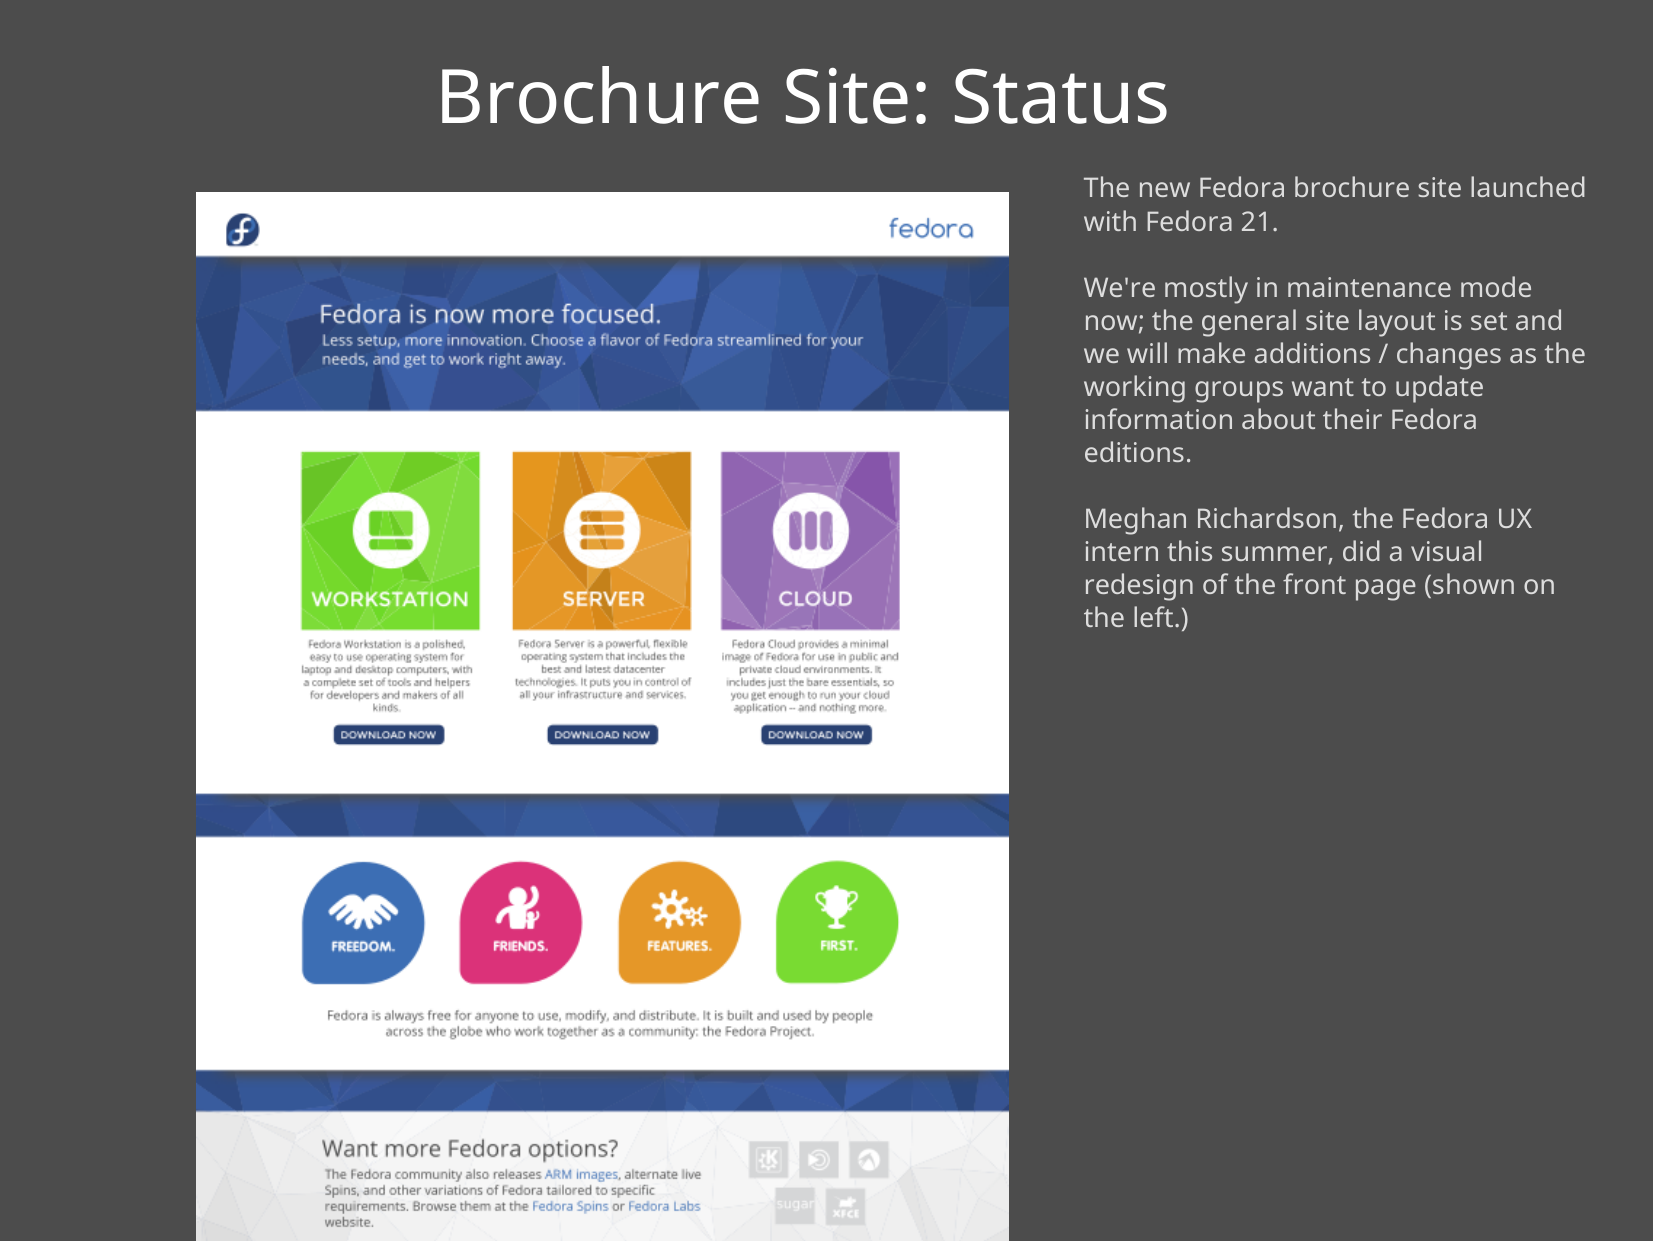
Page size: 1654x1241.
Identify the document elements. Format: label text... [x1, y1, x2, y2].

title Brochure Site: Status [53, 0, 1554, 233]
title The new Fedora brochure site launched with Fedora 21. We're mostly in maintenance mode now; the general site layout is set and we will make additions / changes as the working groups want to update information about their Fedora editions. Meghan Richardson, the Fedora UX intern this summer, did a visual redesign of the front page (shown on the left.) [1083, 193, 1593, 613]
picture [196, 192, 1009, 1241]
